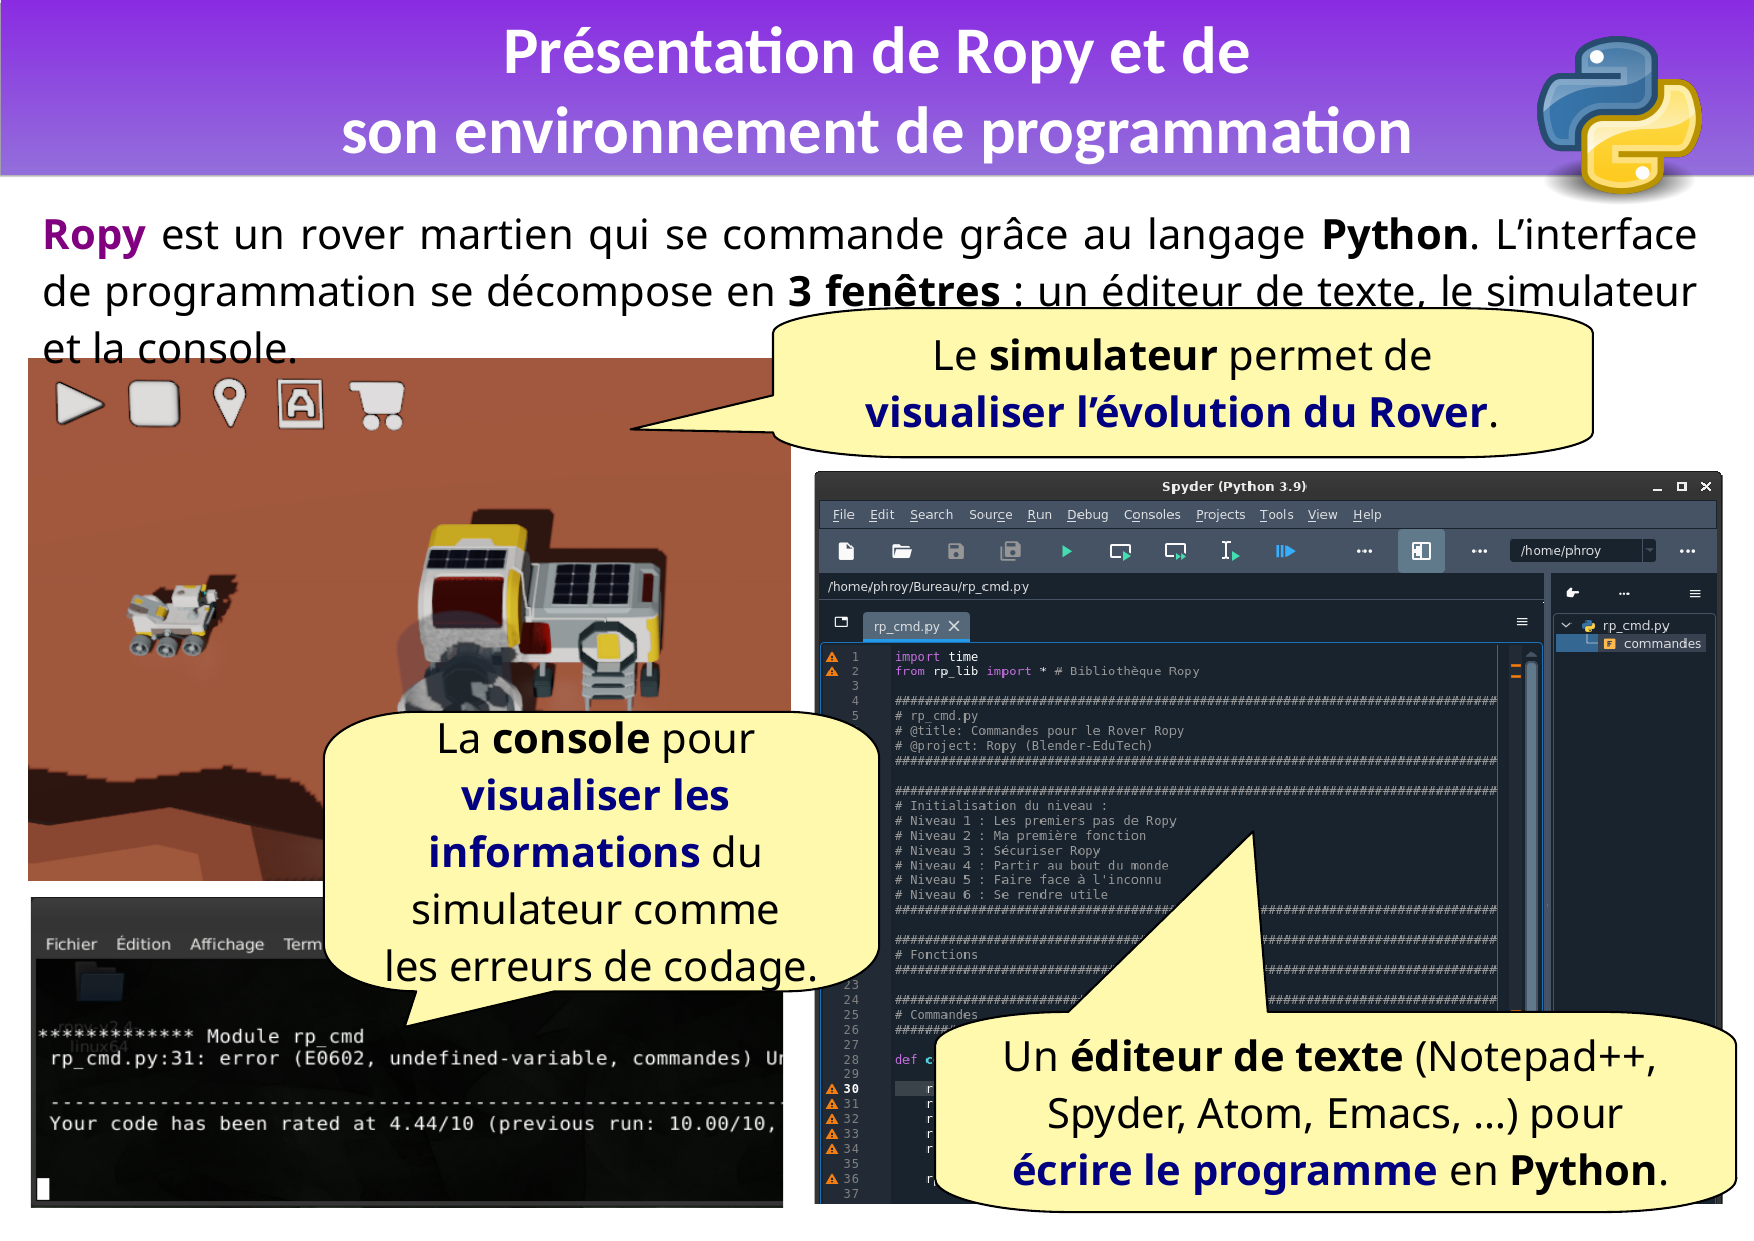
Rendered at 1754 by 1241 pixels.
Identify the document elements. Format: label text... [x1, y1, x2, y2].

picture [1526, 32, 1713, 197]
text_box Le simulateur permet de visualiser l’évolution du Rover. [630, 308, 1593, 458]
picture [28, 358, 791, 881]
picture [1695, 1194, 1723, 1204]
text_box Présentation de Ropy et de son environnement de programmation [0, 0, 1754, 175]
text_box Ropy est un rover martien qui se commande grâce au langage Python. L’interface de programmation se décompose en 3 fenêtres : un éditeur de texte, le simulateur et la console. [28, 197, 1714, 352]
picture [814, 471, 1723, 1204]
picture [30, 897, 784, 1208]
text_box Un éditeur de texte (Notepad++, Spyder, Atom, Emacs, …) pour écrire le programme en Python. [935, 831, 1737, 1213]
text_box La console pour visualiser les informations du simulateur comme les erreurs de codage. [323, 711, 880, 1027]
